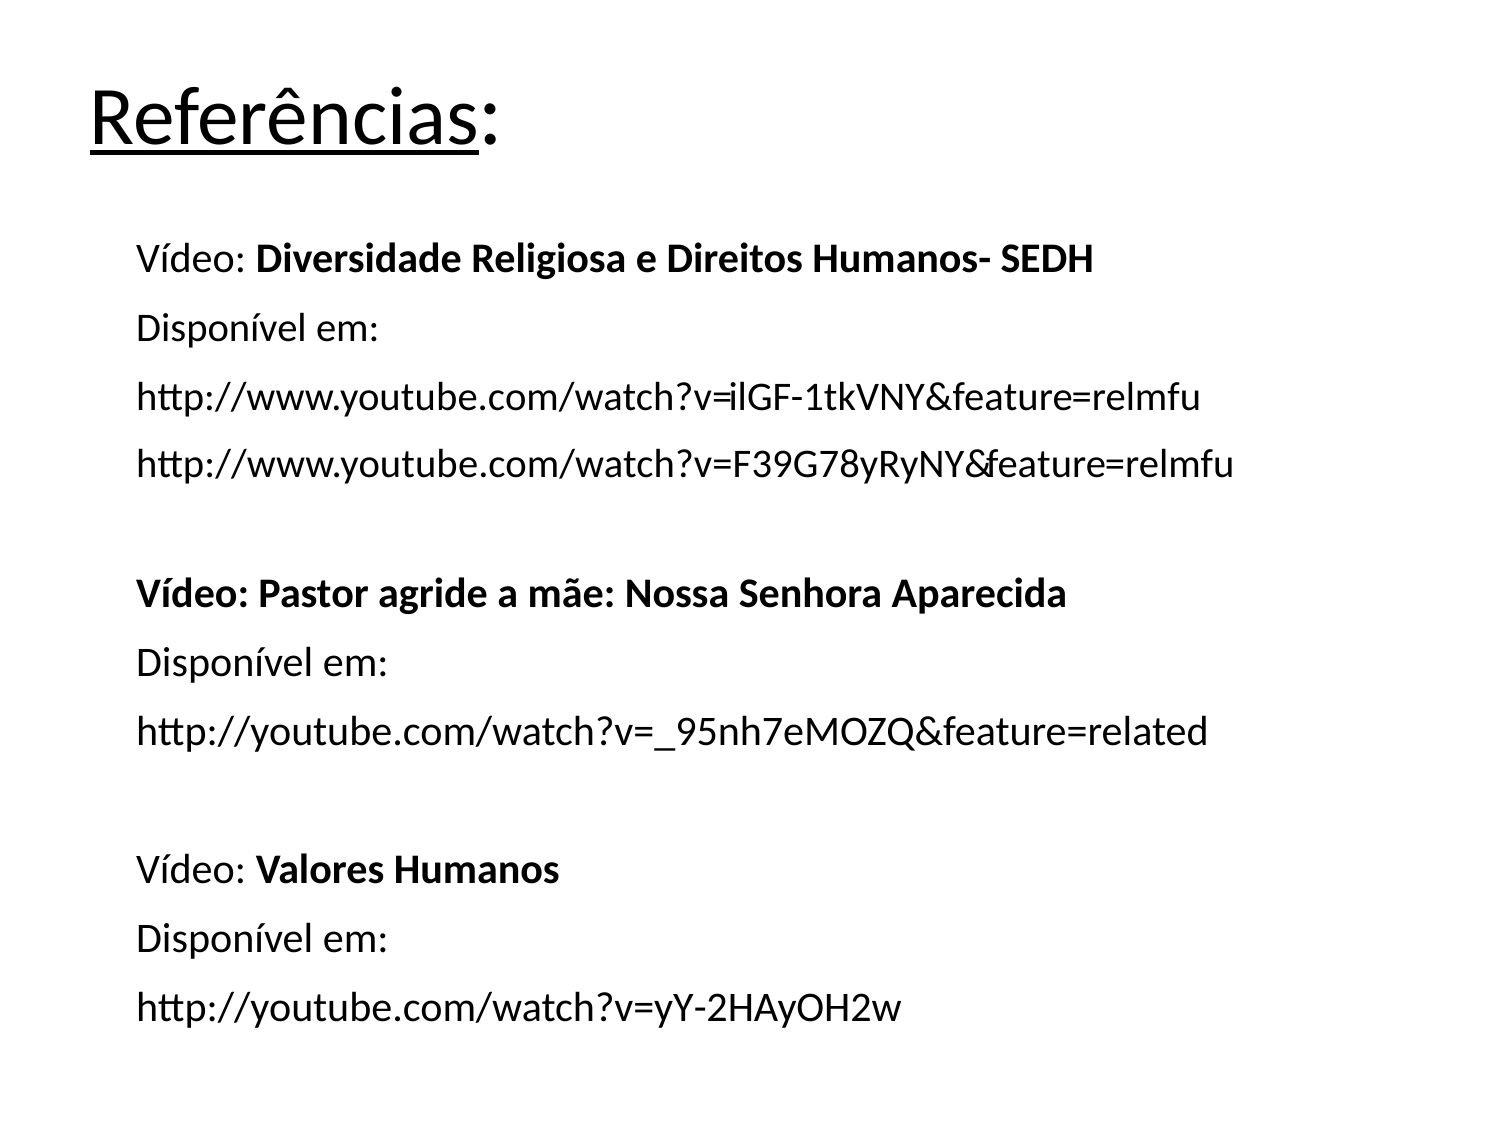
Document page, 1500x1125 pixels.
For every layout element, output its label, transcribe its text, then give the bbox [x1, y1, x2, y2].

list Vídeo: Diversidade Religiosa e Direitos Humanos- SEDH Disponível em: http://www.youtube.com/watch?v=ilGF-1tkVNY&feature=relmfu http://www.youtube.com/watch?v=F39G78yRyNY&feature=relmfu Vídeo: Pastor agride a mãe: Nossa Senhora Aparecida Disponível em: http://youtube.com/watch?v=_95nh7eMOZQ&feature=related Vídeo: Valores Humanos Disponível em: http://youtube.com/watch?v=yY-2HAyOH2w [75, 222, 1425, 1043]
title Referências: [75, 45, 1425, 211]
